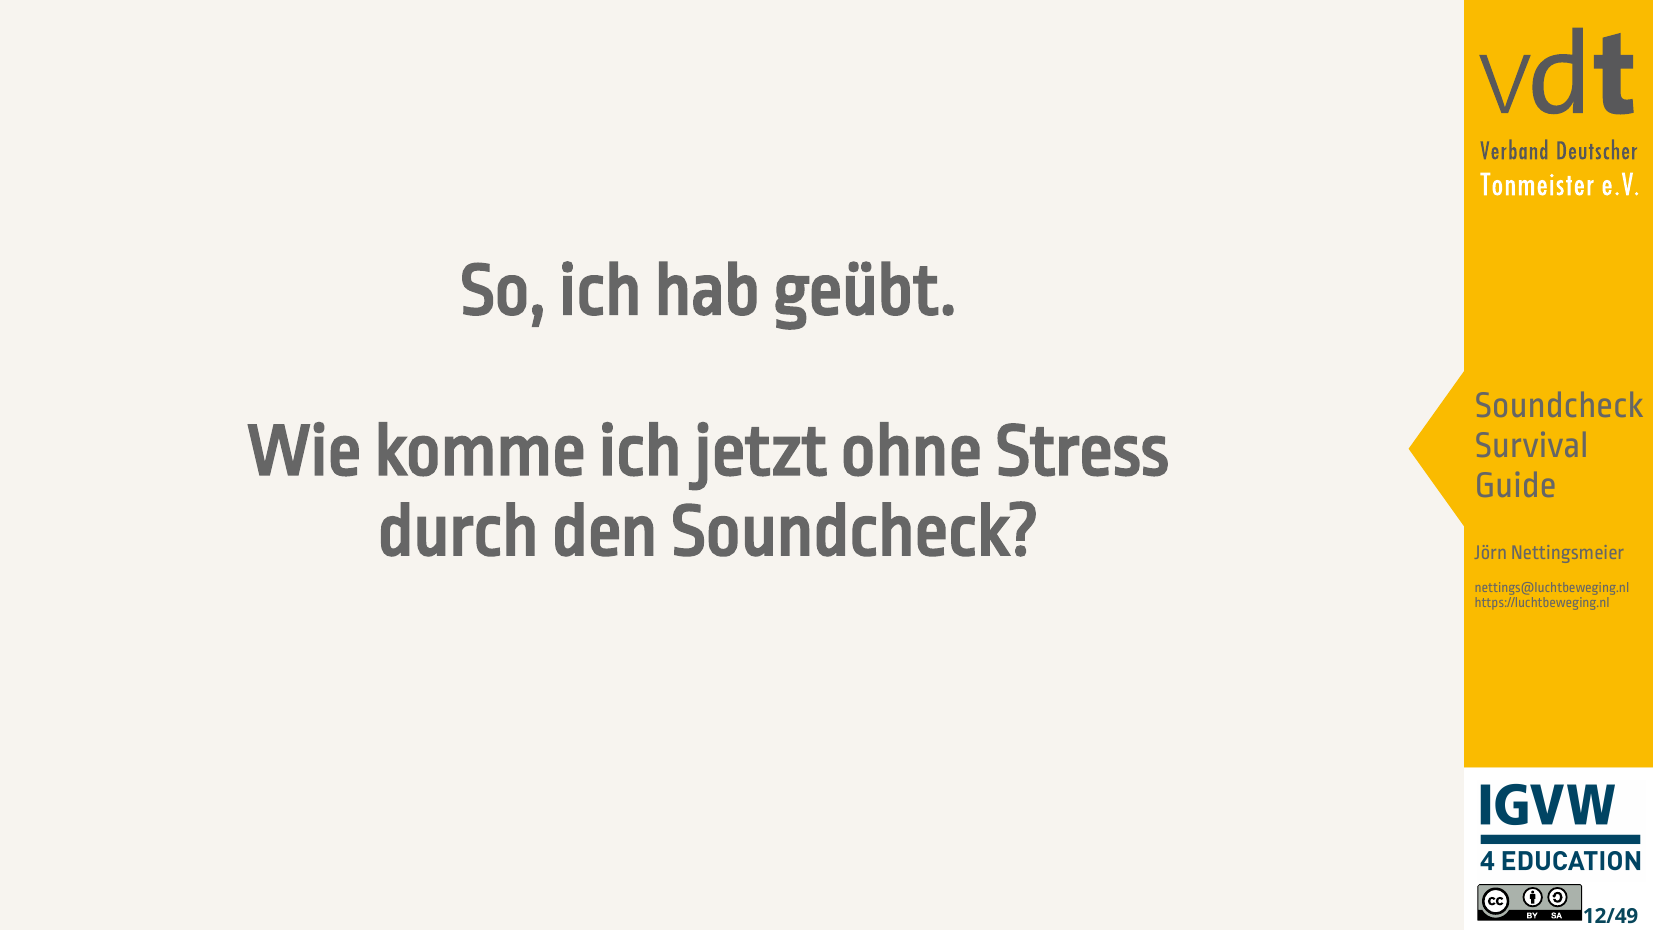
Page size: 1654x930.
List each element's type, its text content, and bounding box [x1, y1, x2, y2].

picture [1477, 780, 1646, 882]
title So, ich hab geübt. Wie komme ich jetzt ohne Stress durch den Soundcheck? [82, 250, 1335, 653]
